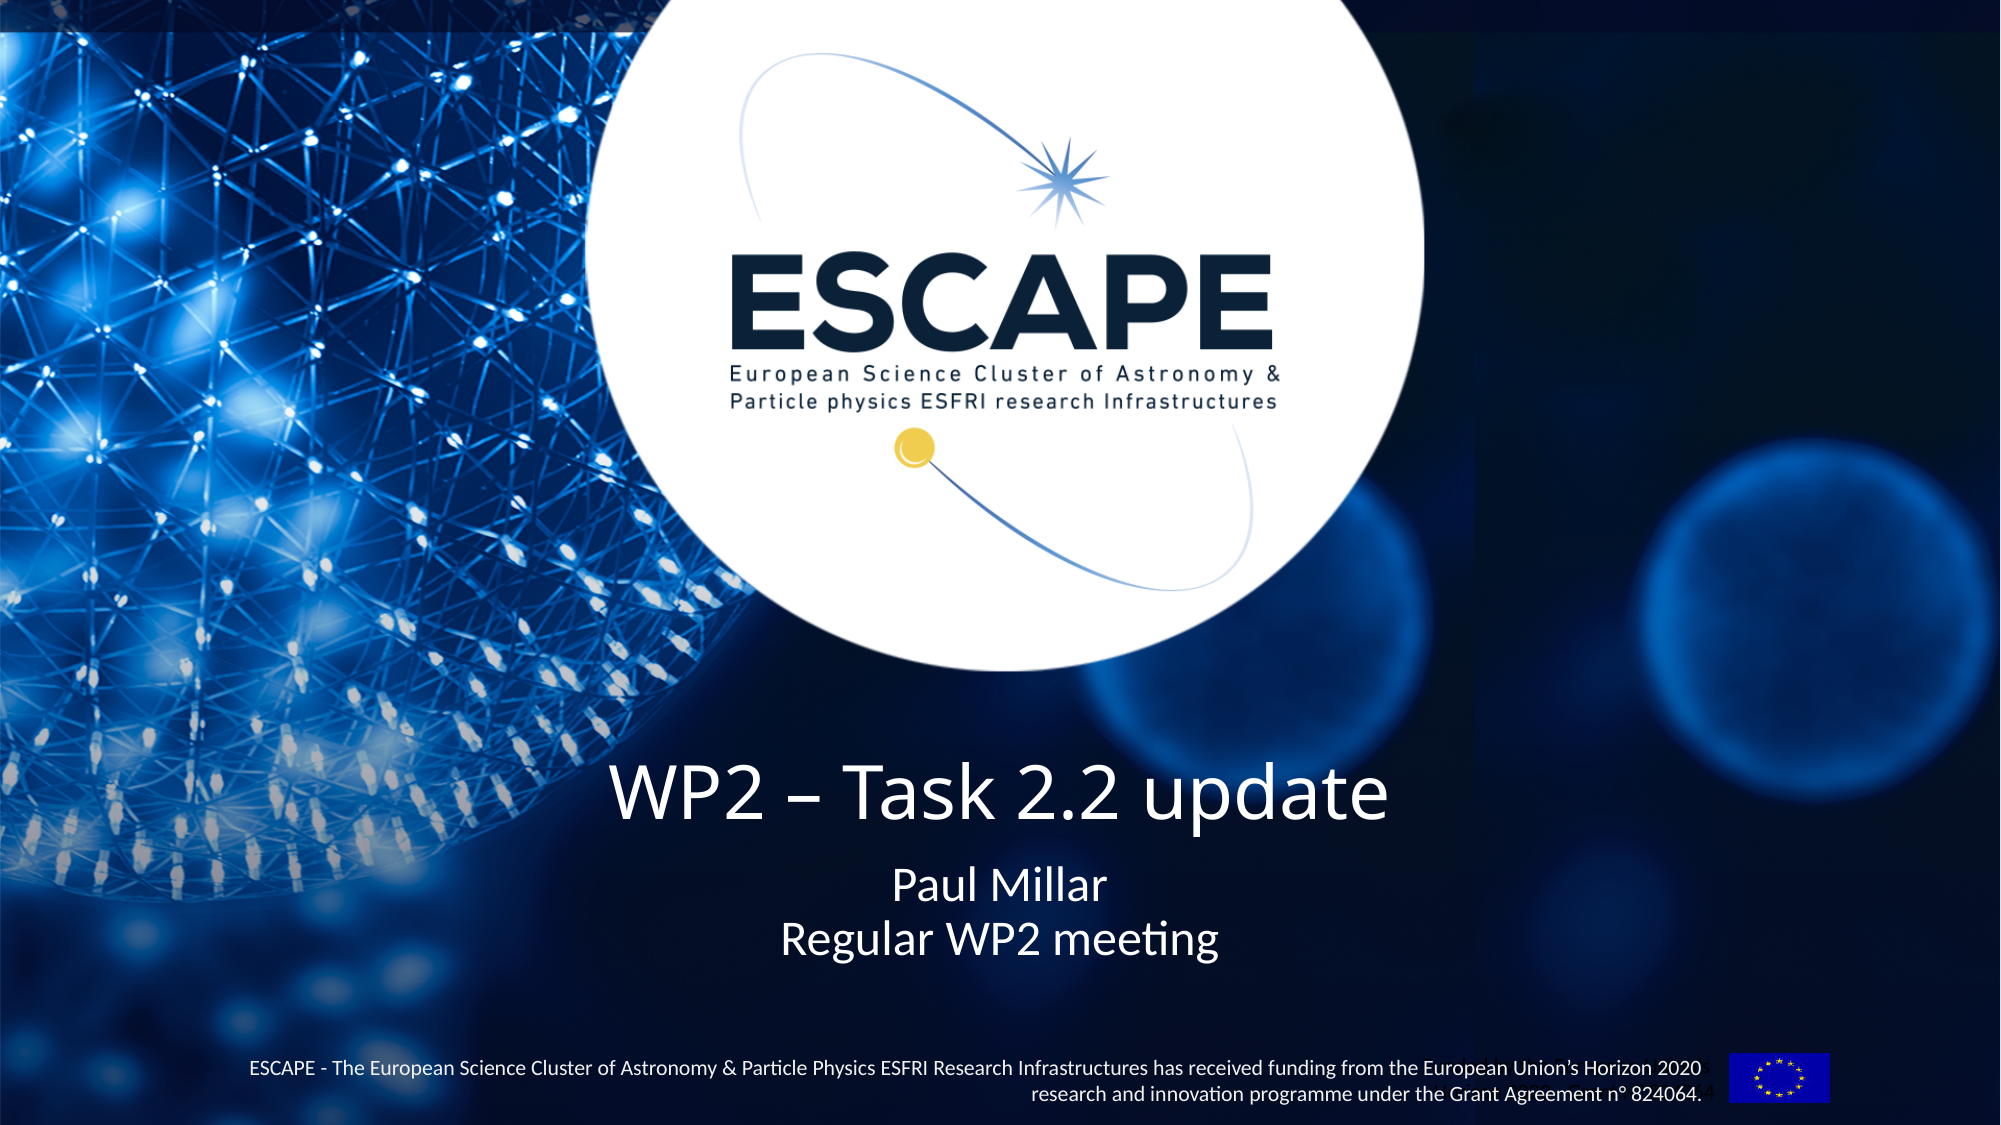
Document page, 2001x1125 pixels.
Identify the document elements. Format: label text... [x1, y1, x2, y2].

picture [0, 0, 2001, 1125]
title WP2 – Task 2.2 update [357, 581, 1642, 844]
subtitle Paul Millar Regular WP2 meeting [96, 850, 1904, 1012]
